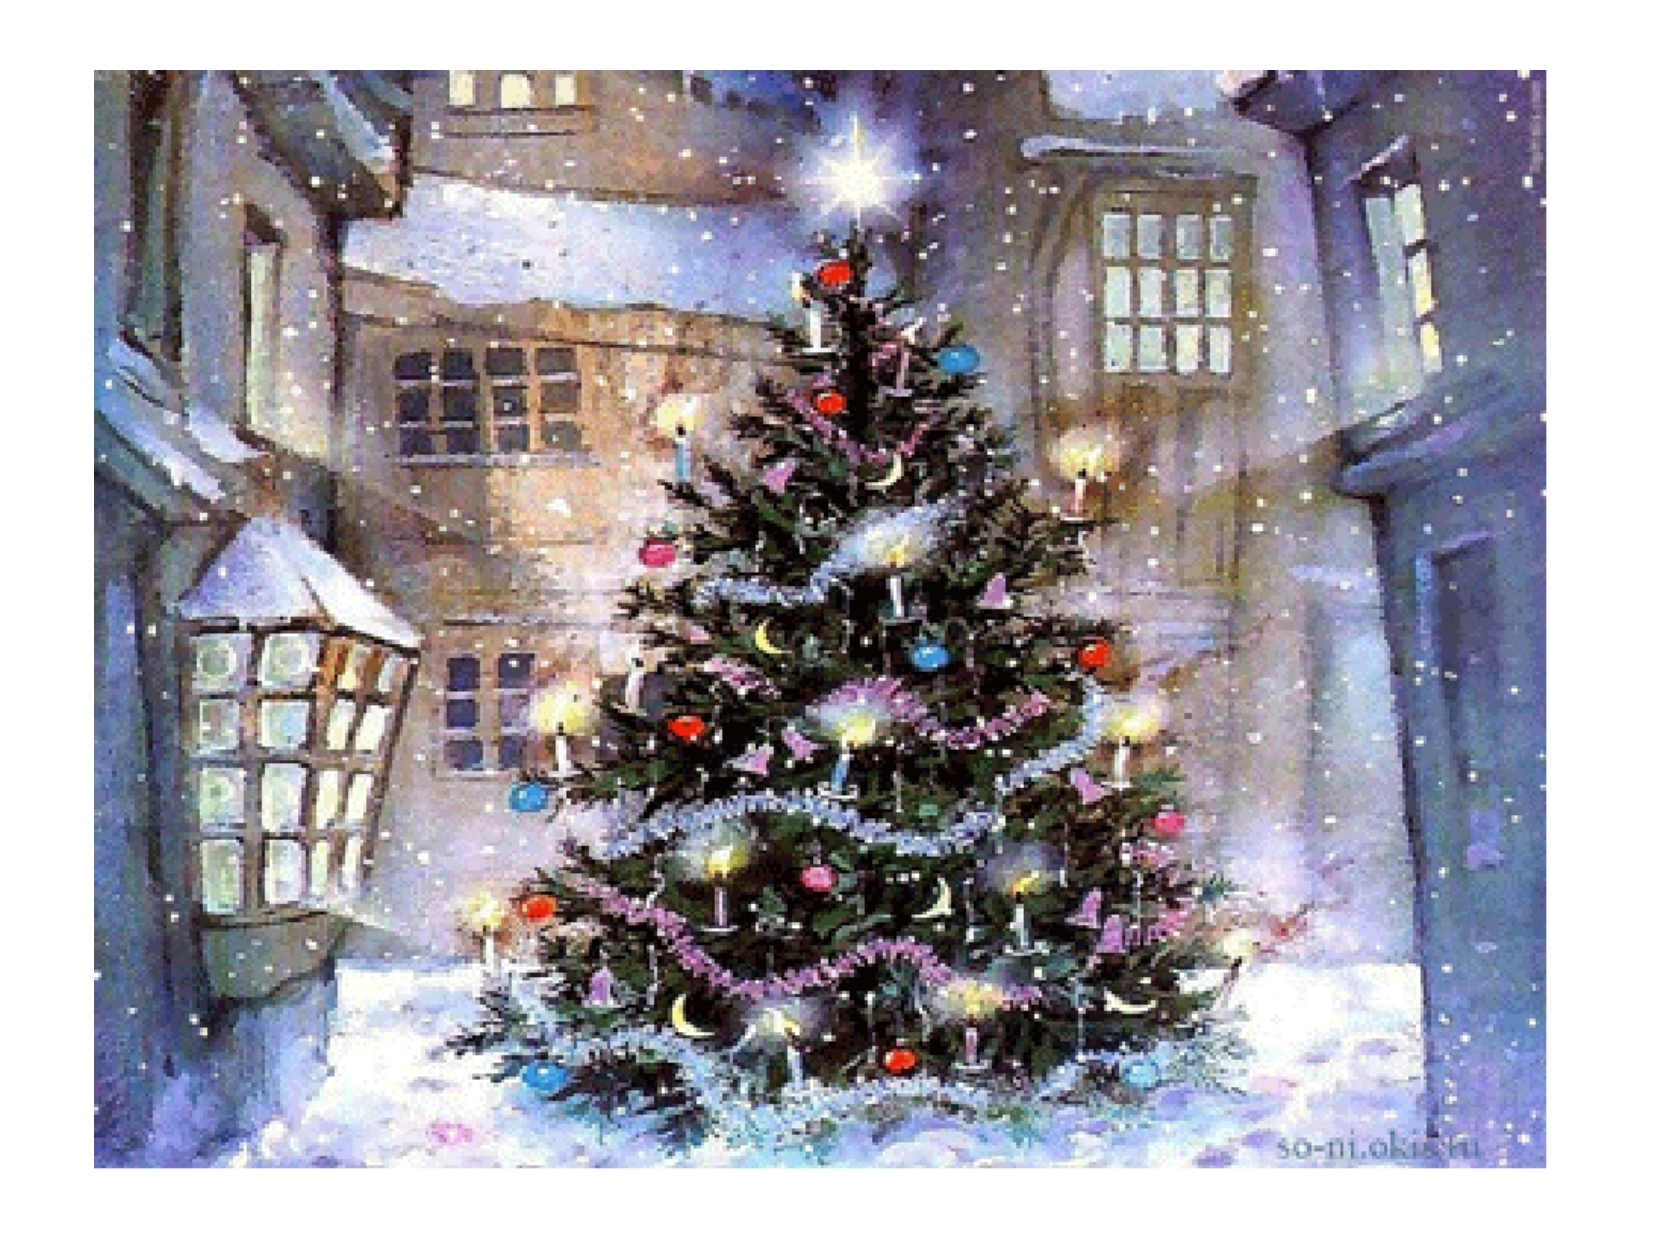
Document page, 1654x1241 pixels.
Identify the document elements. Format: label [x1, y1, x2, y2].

picture [94, 70, 1548, 1170]
